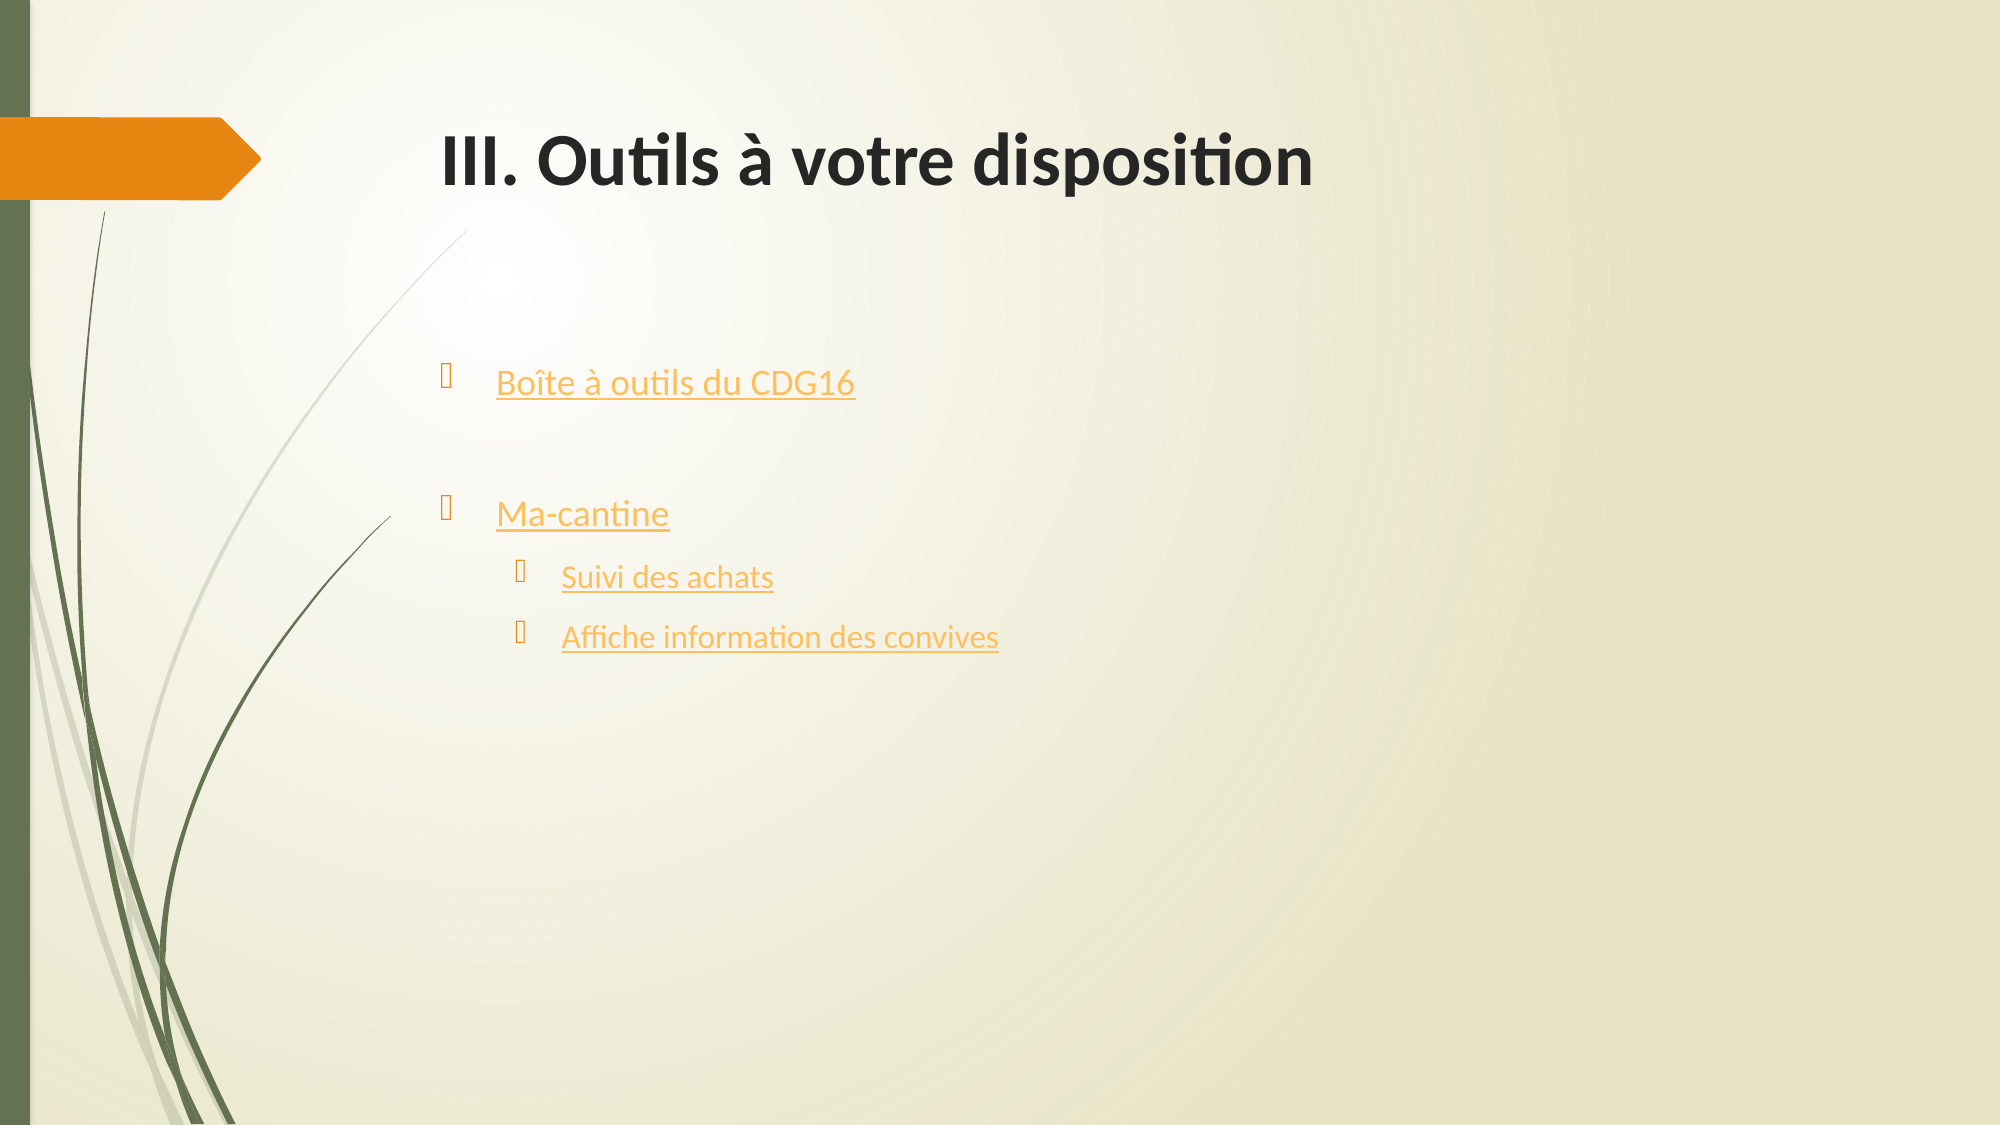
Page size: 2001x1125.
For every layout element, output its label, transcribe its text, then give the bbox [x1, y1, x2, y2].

title III. Outils à votre disposition [425, 102, 1888, 313]
list Boîte à outils du CDG16 Ma-cantine Suivi des achats Affiche information des convives [424, 350, 1888, 813]
